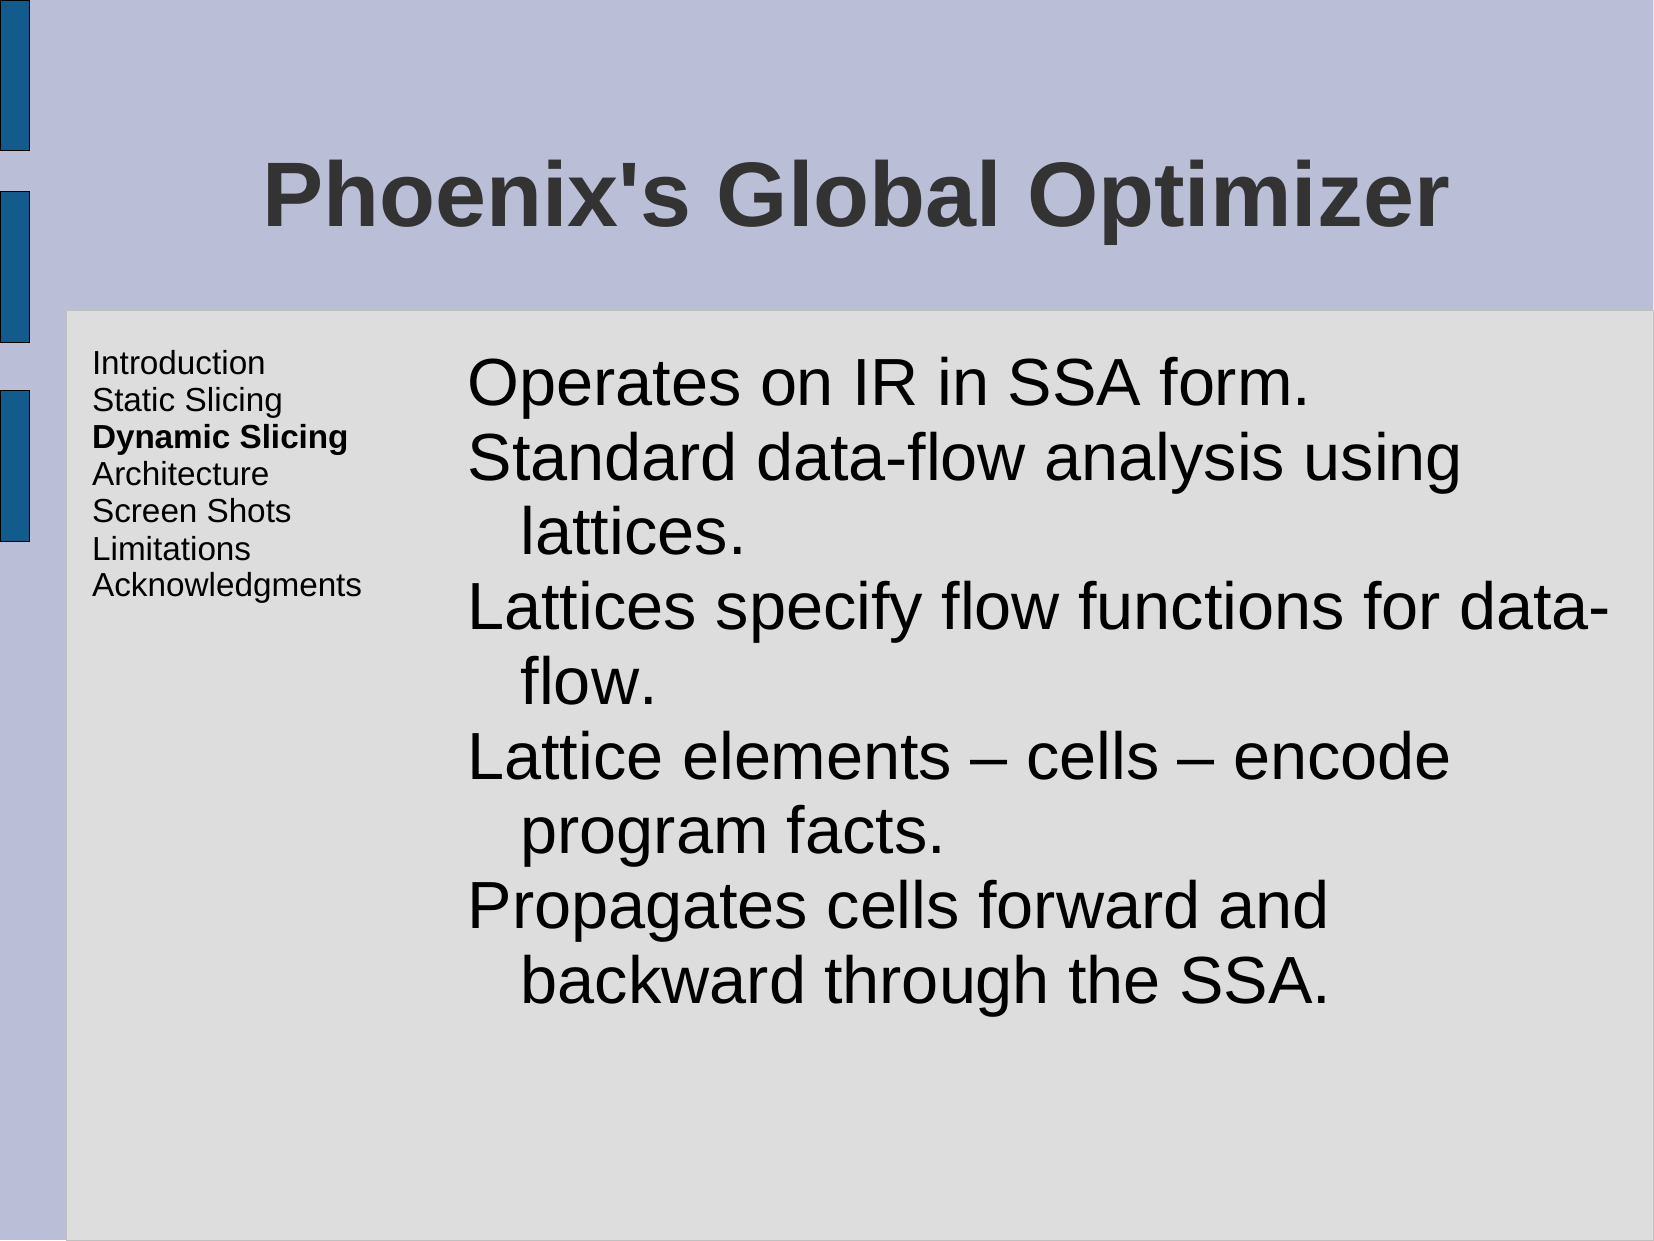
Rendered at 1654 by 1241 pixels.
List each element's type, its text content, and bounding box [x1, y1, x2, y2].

title Phoenix's Global Optimizer [121, 91, 1534, 299]
list Operates on IR in SSA form. Standard data-flow analysis using lattices. Lattices specify flow functions for data-flow. Lattice elements – cells – encode program facts. Propagates cells forward and backward through the SSA. [450, 344, 1613, 1018]
list Introduction Static Slicing Dynamic Slicing Architecture Screen Shots Limitations Acknowledgments [74, 344, 366, 1127]
